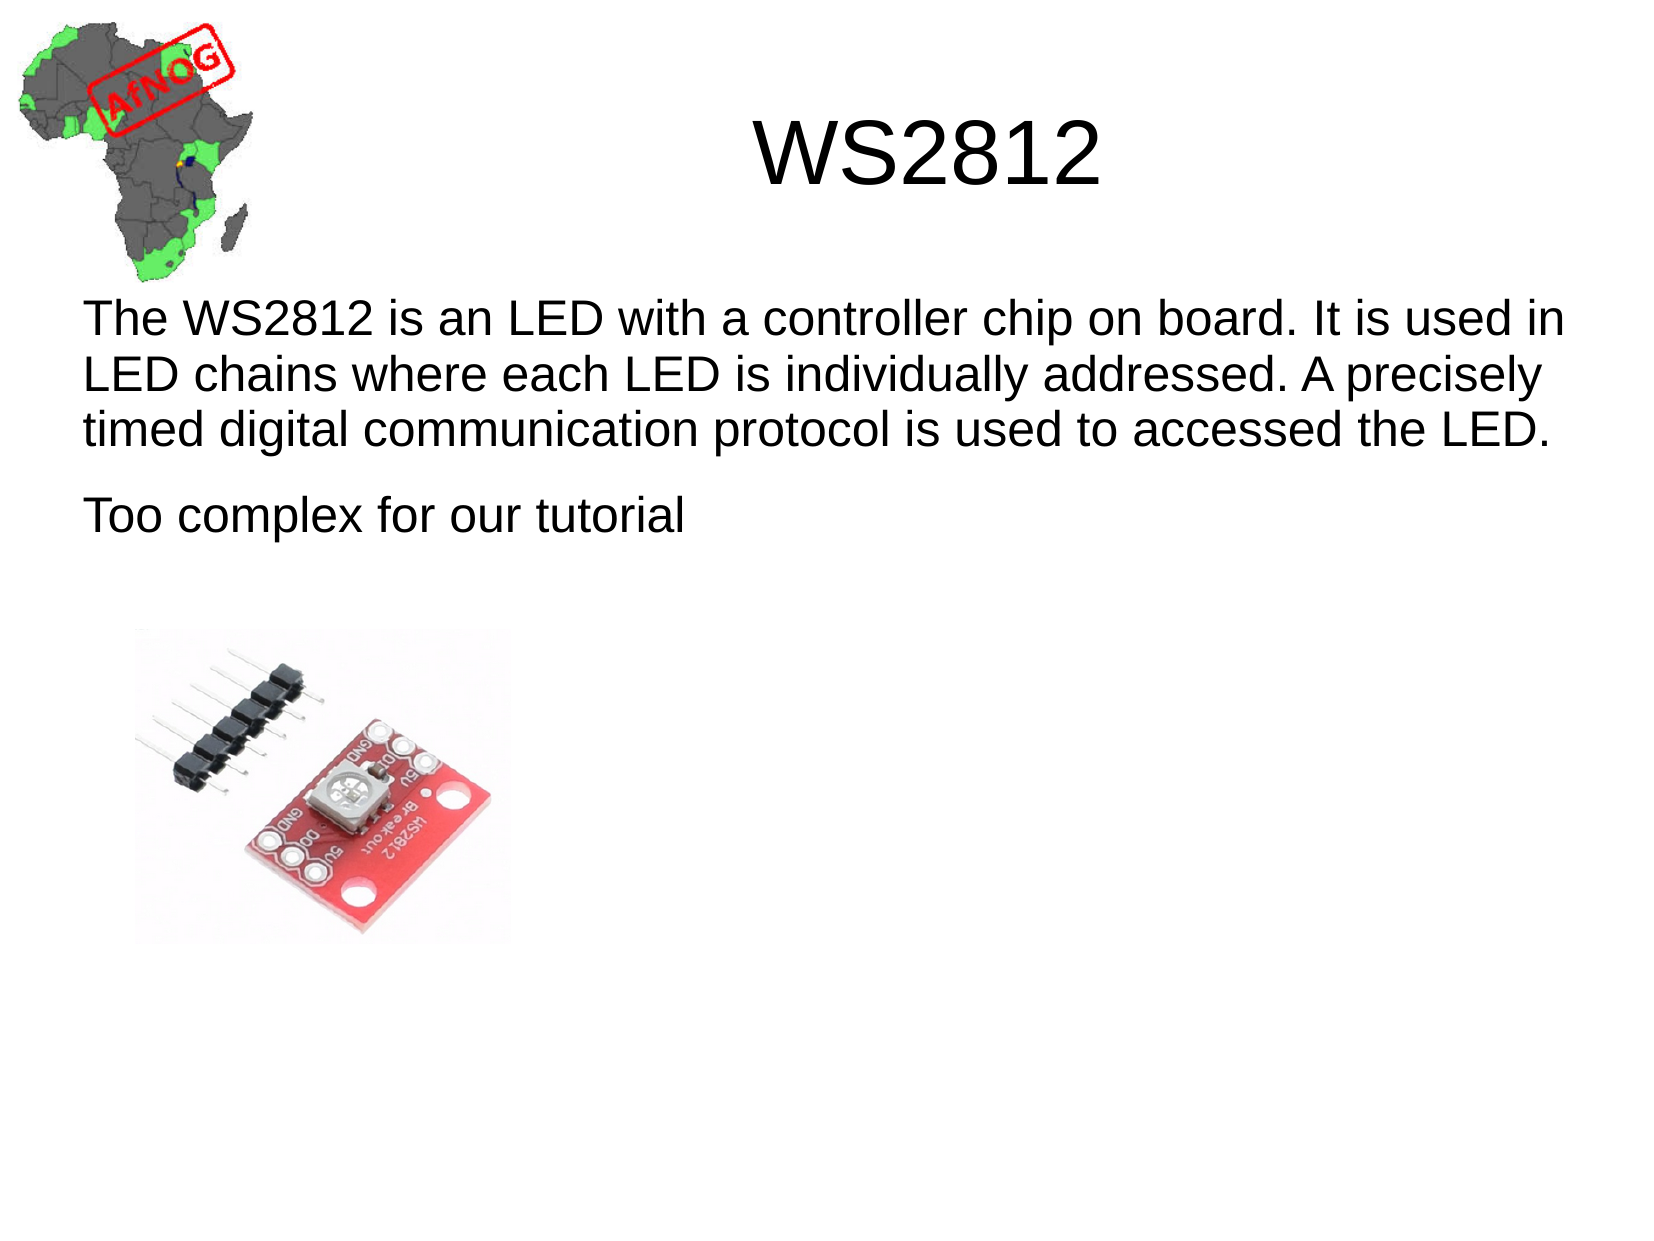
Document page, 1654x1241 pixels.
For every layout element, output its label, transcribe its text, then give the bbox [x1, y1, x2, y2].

picture [135, 629, 511, 944]
list The WS2812 is an LED with a controller chip on board. It is used in LED chains where each LED is individually addressed. A precisely timed digital communication protocol is used to accessed the LED. Too complex for our tutorial [82, 290, 1571, 1010]
picture [9, 0, 259, 291]
title WS2812 [285, 49, 1571, 257]
